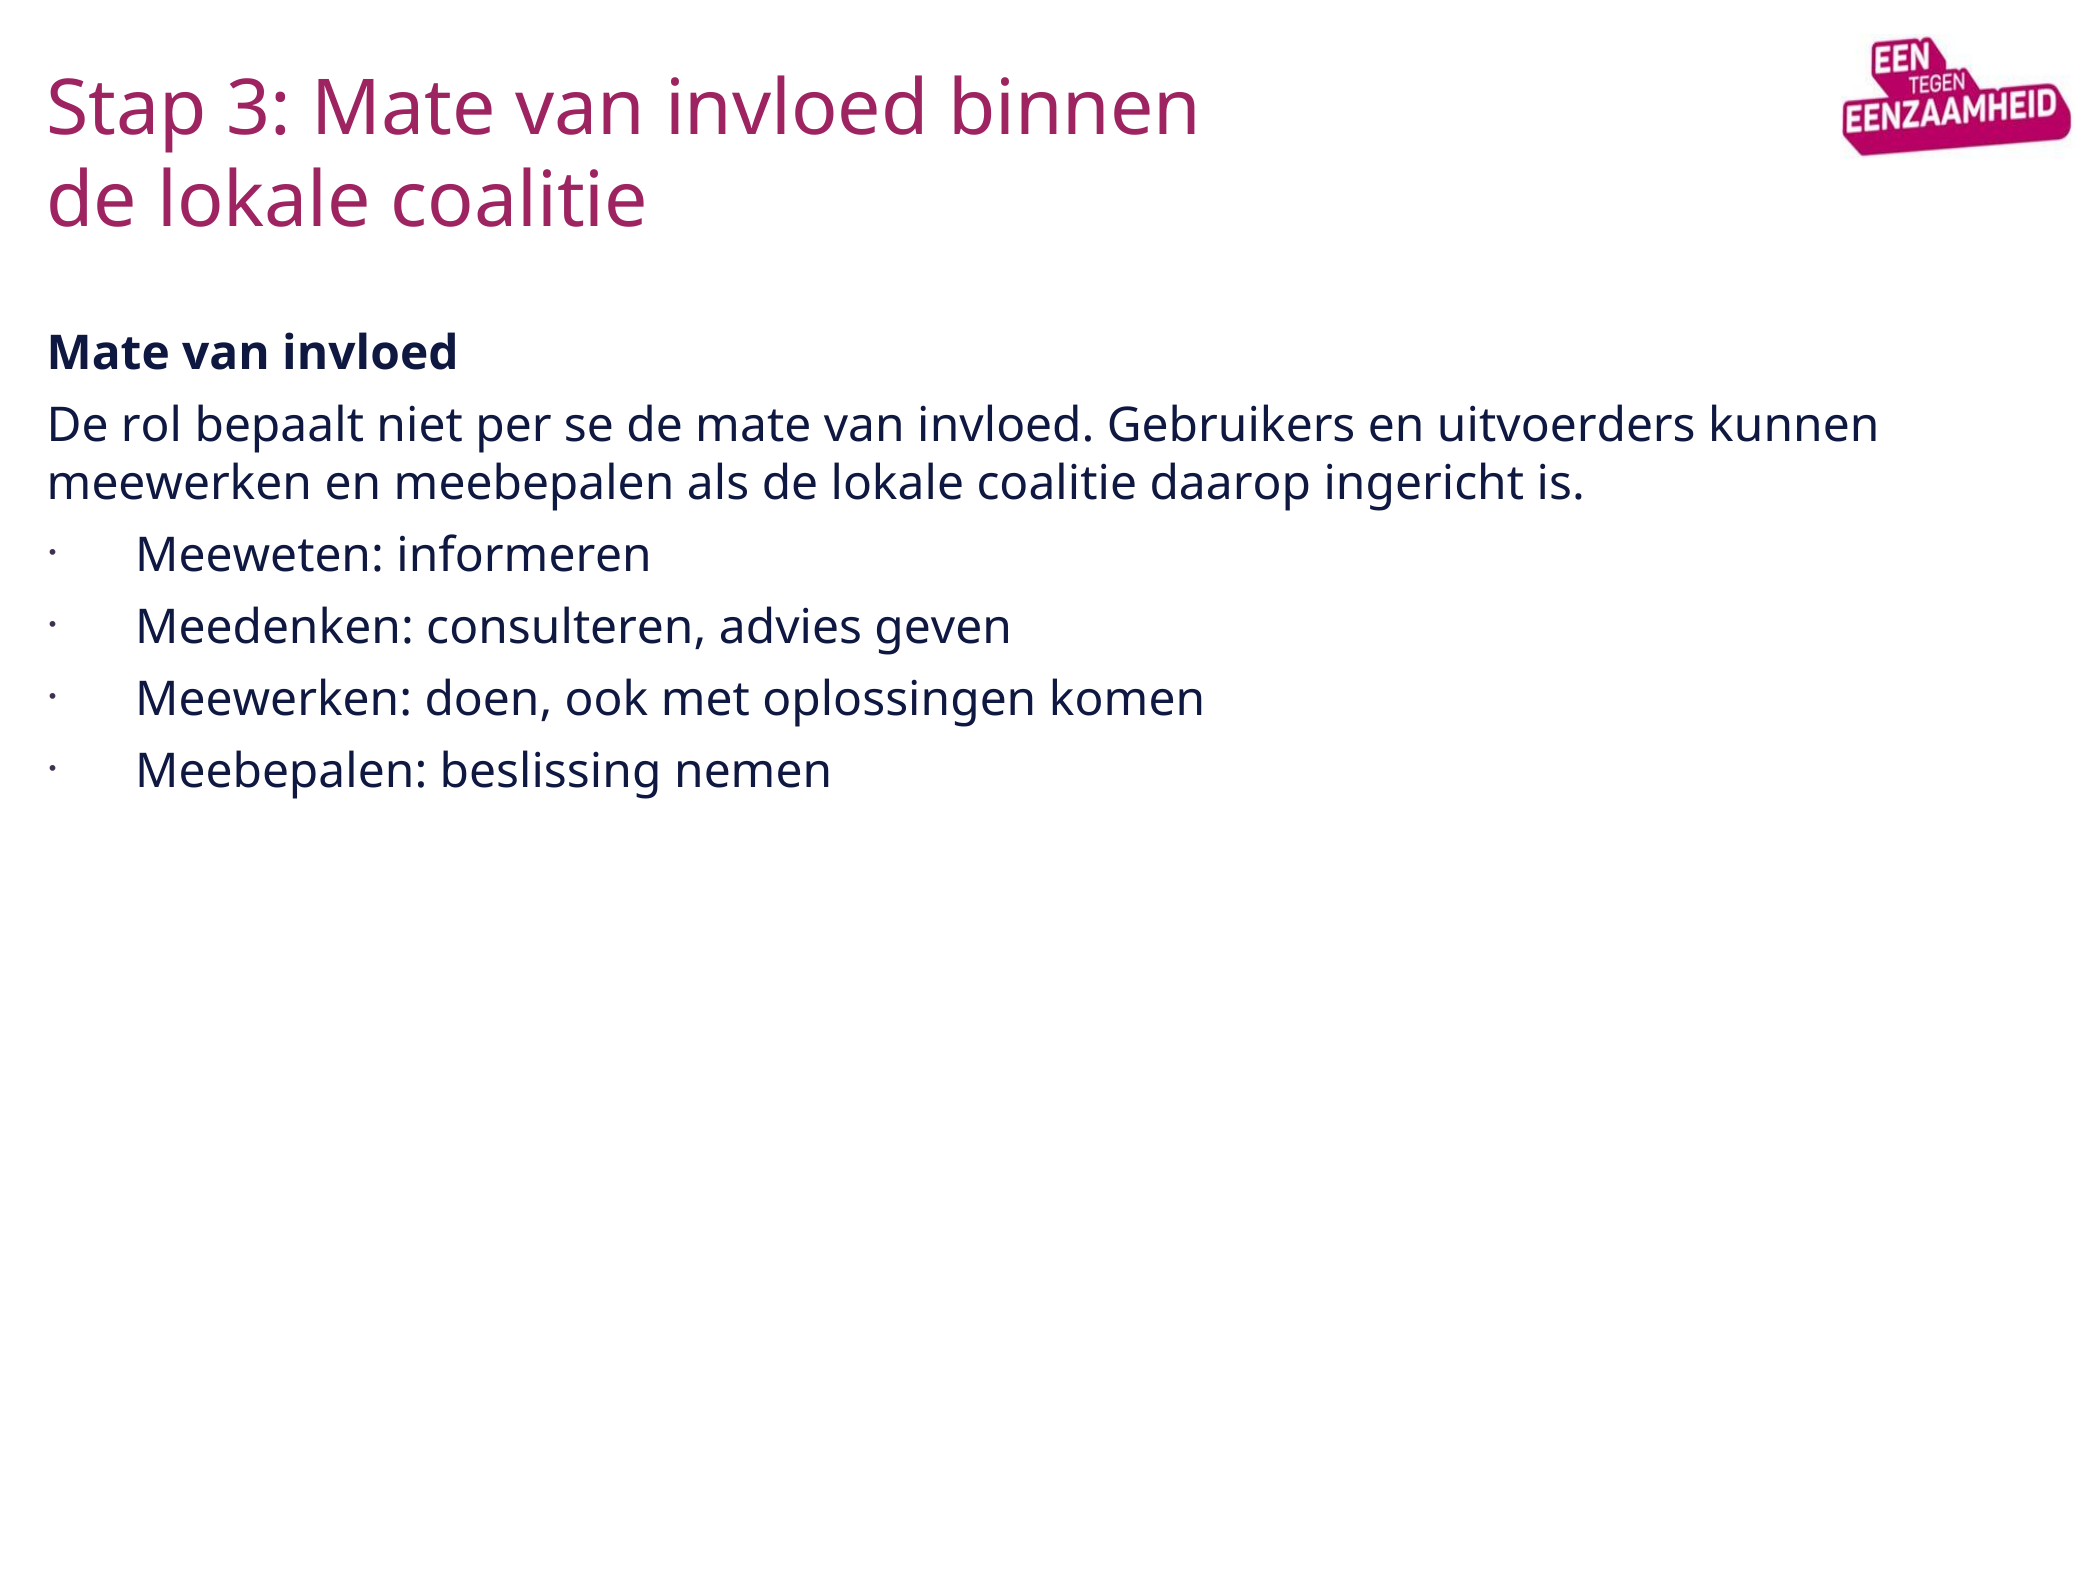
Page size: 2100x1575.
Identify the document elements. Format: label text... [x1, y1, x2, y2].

text_box Stap 3: Mate van invloed binnen de lokale coalitie [29, 39, 2076, 269]
text_box Mate van invloed De rol bepaalt niet per se de mate van invloed. Gebruikers en uitvoerders kunnen meewerken en meebepalen als de lokale coalitie daarop ingericht is. Meeweten: informeren Meedenken: consulteren, advies geven Meewerken: doen, ook met oplossingen komen Meebepalen: beslissing nemen [29, 304, 2076, 1421]
